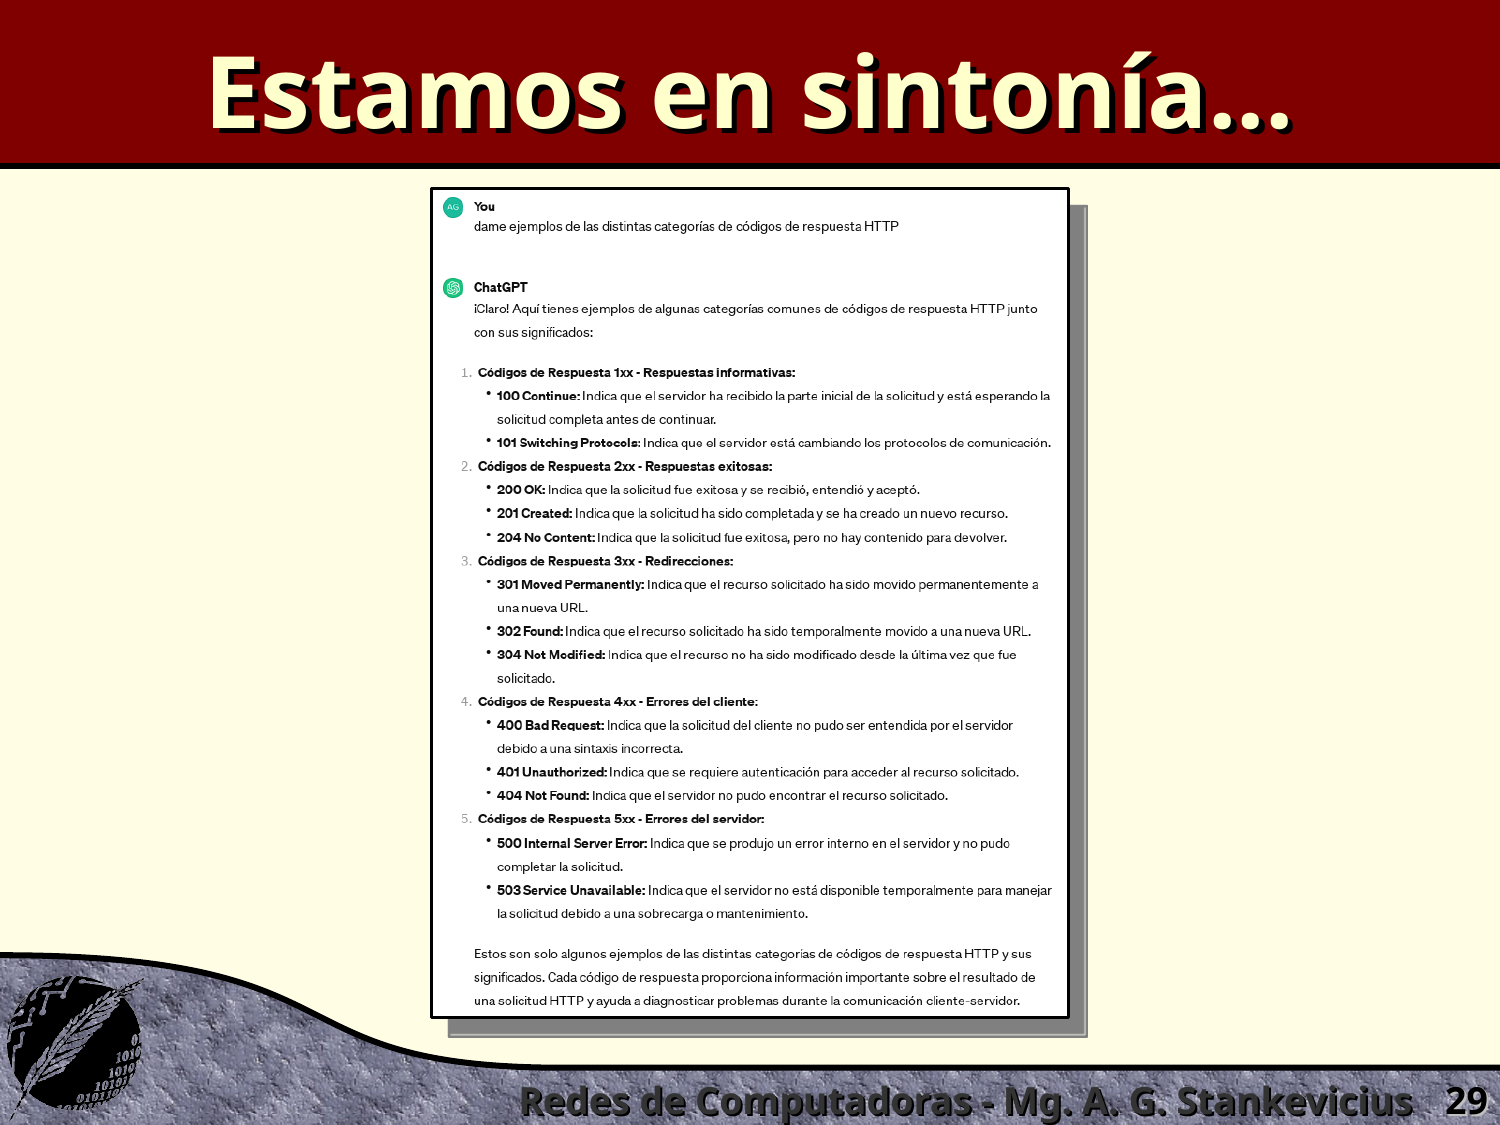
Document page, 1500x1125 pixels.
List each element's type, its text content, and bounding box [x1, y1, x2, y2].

picture [0, 959, 1500, 1125]
picture [790, 1100, 795, 1110]
title Estamos en sintonía... [15, 5, 1485, 160]
picture [433, 189, 1067, 1017]
picture [1047, 1100, 1054, 1110]
